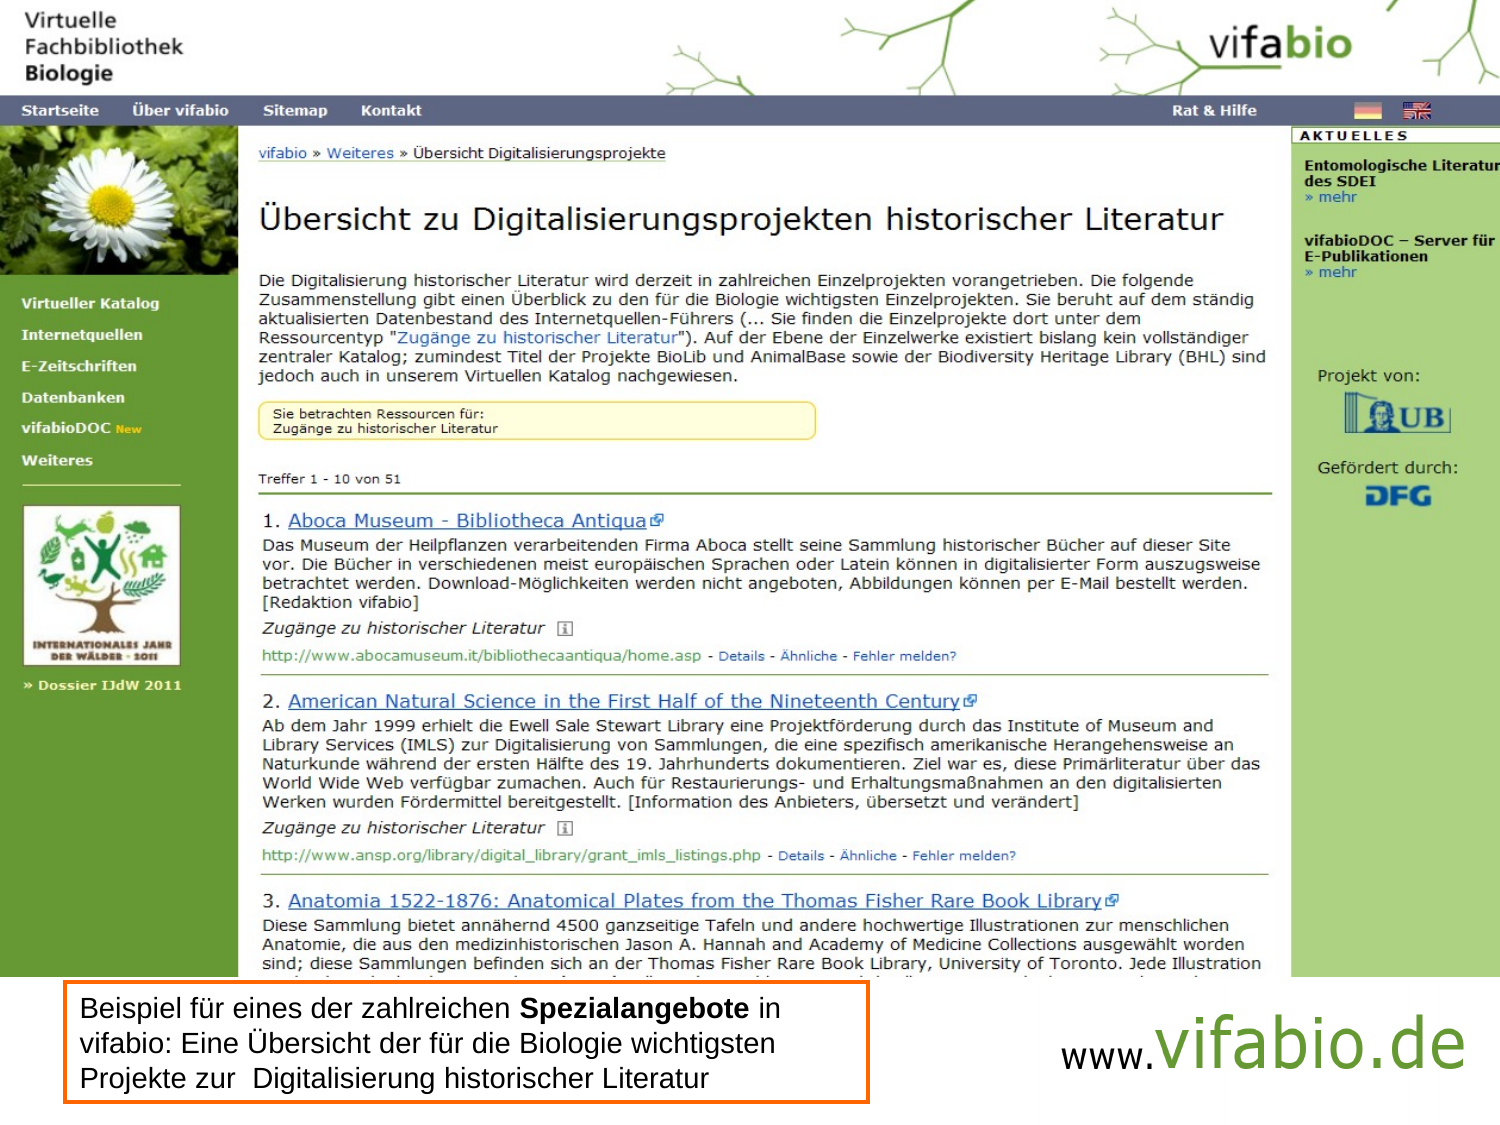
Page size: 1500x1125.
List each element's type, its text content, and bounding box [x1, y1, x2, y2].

picture [0, 0, 1500, 1125]
text_box Beispiel für eines der zahlreichen Spezialangebote in vifabio: Eine Übersicht der für die Biologie wichtigsten Projekte zur Digitalisierung historischer Literatur [64, 981, 869, 1103]
